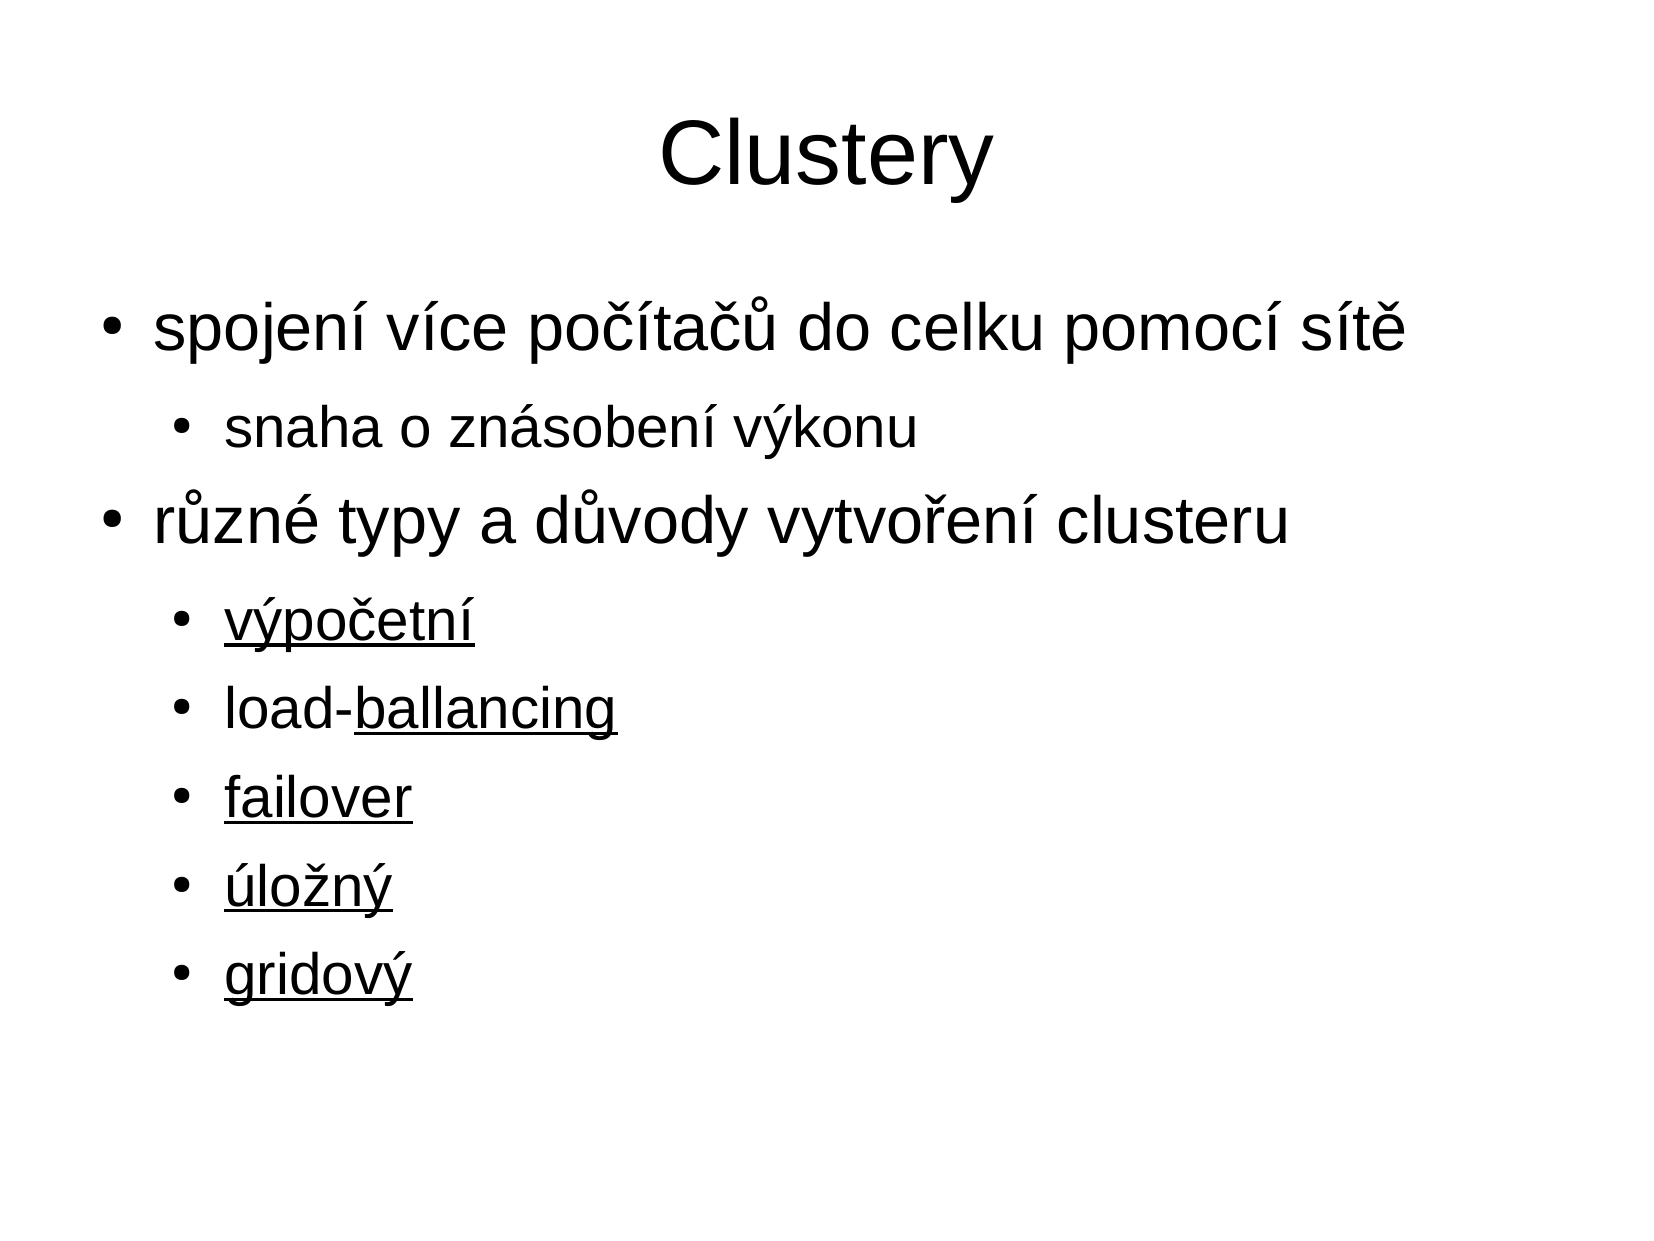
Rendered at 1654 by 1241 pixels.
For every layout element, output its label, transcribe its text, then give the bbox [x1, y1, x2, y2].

title Clustery [82, 49, 1571, 257]
list spojení více počítačů do celku pomocí sítě snaha o znásobení výkonu různé typy a důvody vytvoření clusteru výpočetní load-ballancing failover úložný gridový [82, 290, 1571, 1109]
